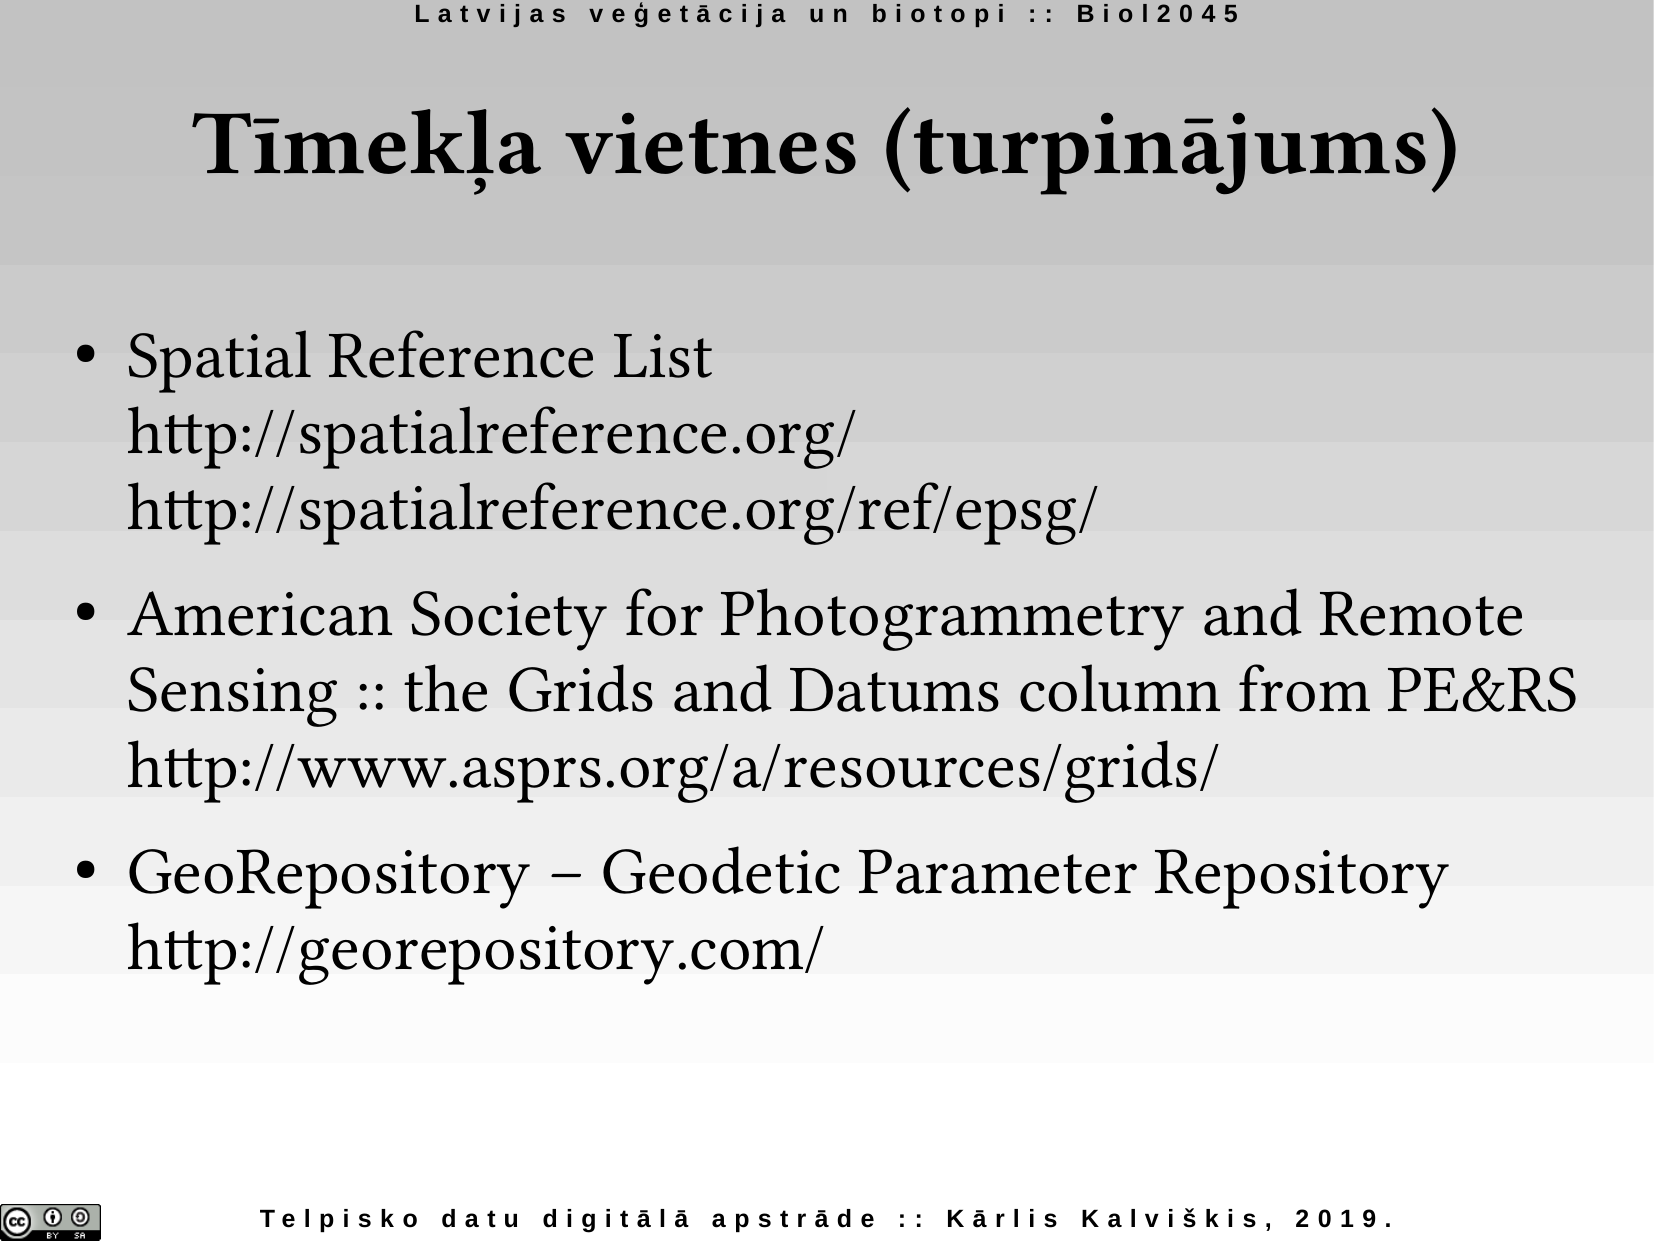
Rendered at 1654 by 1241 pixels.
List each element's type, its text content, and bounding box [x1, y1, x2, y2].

list Spatial Reference List http://spatialreference.org/ http://spatialreference.org/ref/epsg/ American Society for Photogrammetry and Remote Sensing :: the Grids and Datums column from PE&RS http://www.asprs.org/a/resources/grids/ GeoRepository – Geodetic Parameter Repository http://georepository.com/ [56, 317, 1600, 1175]
title Tīmekļa vietnes (turpinājums) [0, 1, 1654, 287]
picture [0, 287, 1654, 1241]
